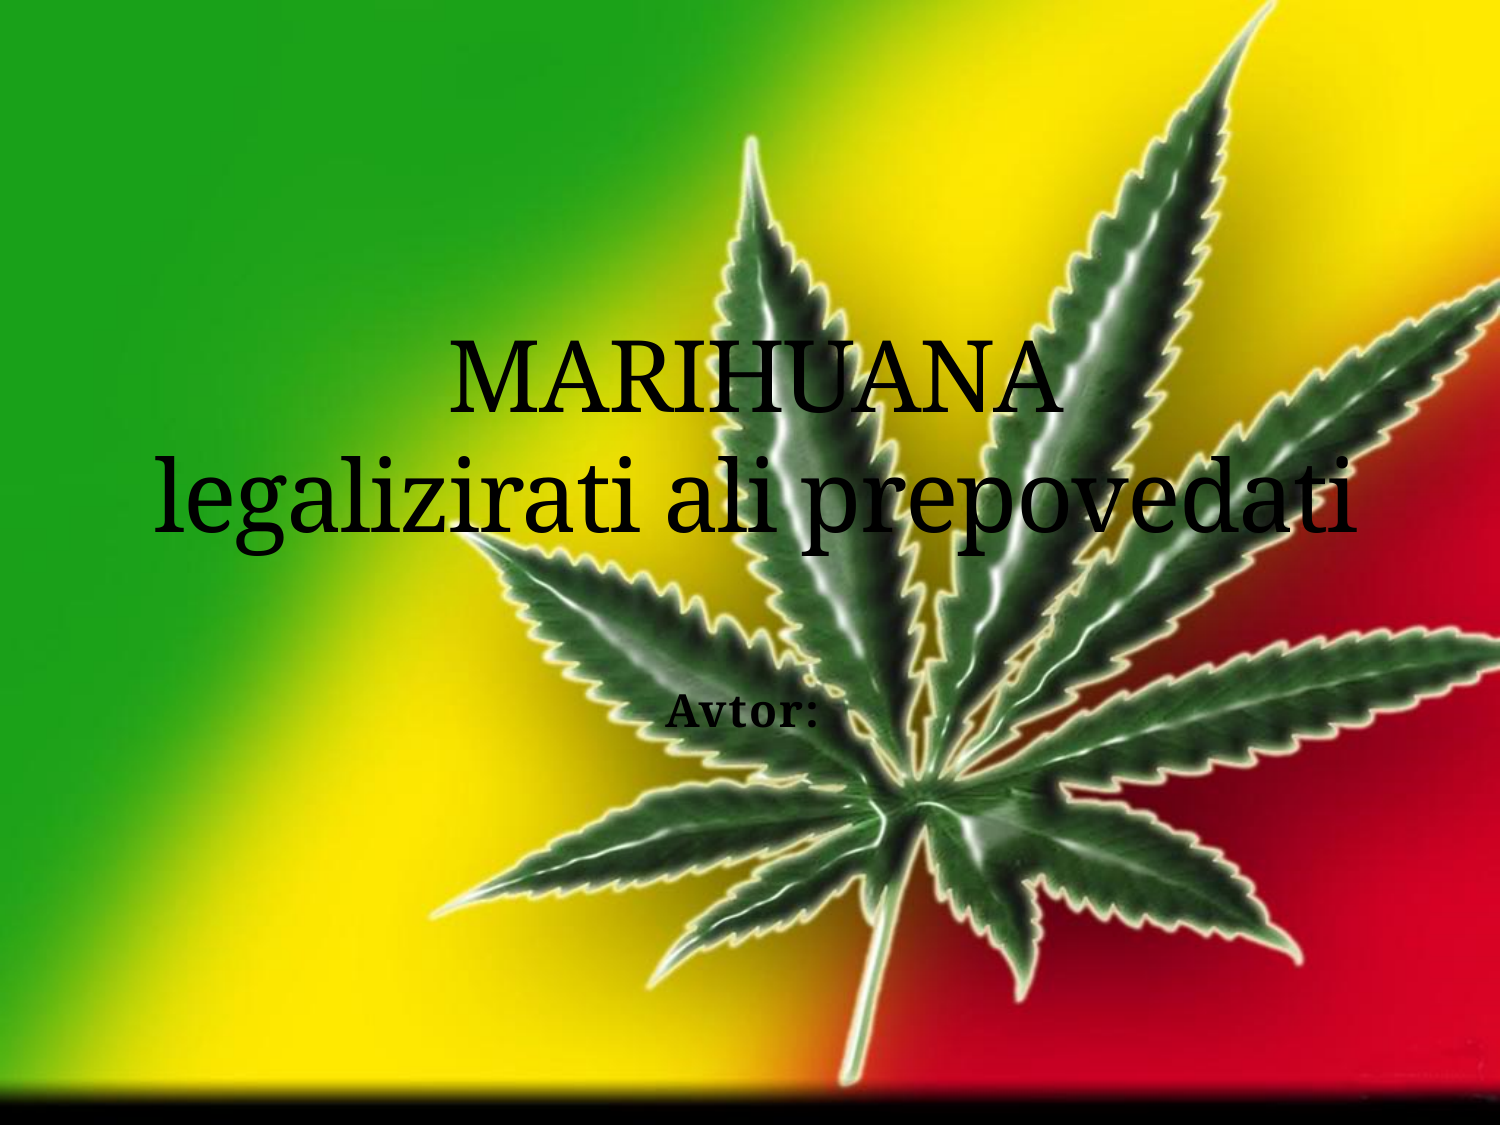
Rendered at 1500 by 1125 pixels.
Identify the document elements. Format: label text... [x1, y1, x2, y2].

title MARIHUANA legalizirati ali prepovedati [75, 235, 1438, 561]
picture [0, 0, 1500, 1125]
subtitle Avtor: [75, 607, 1438, 795]
